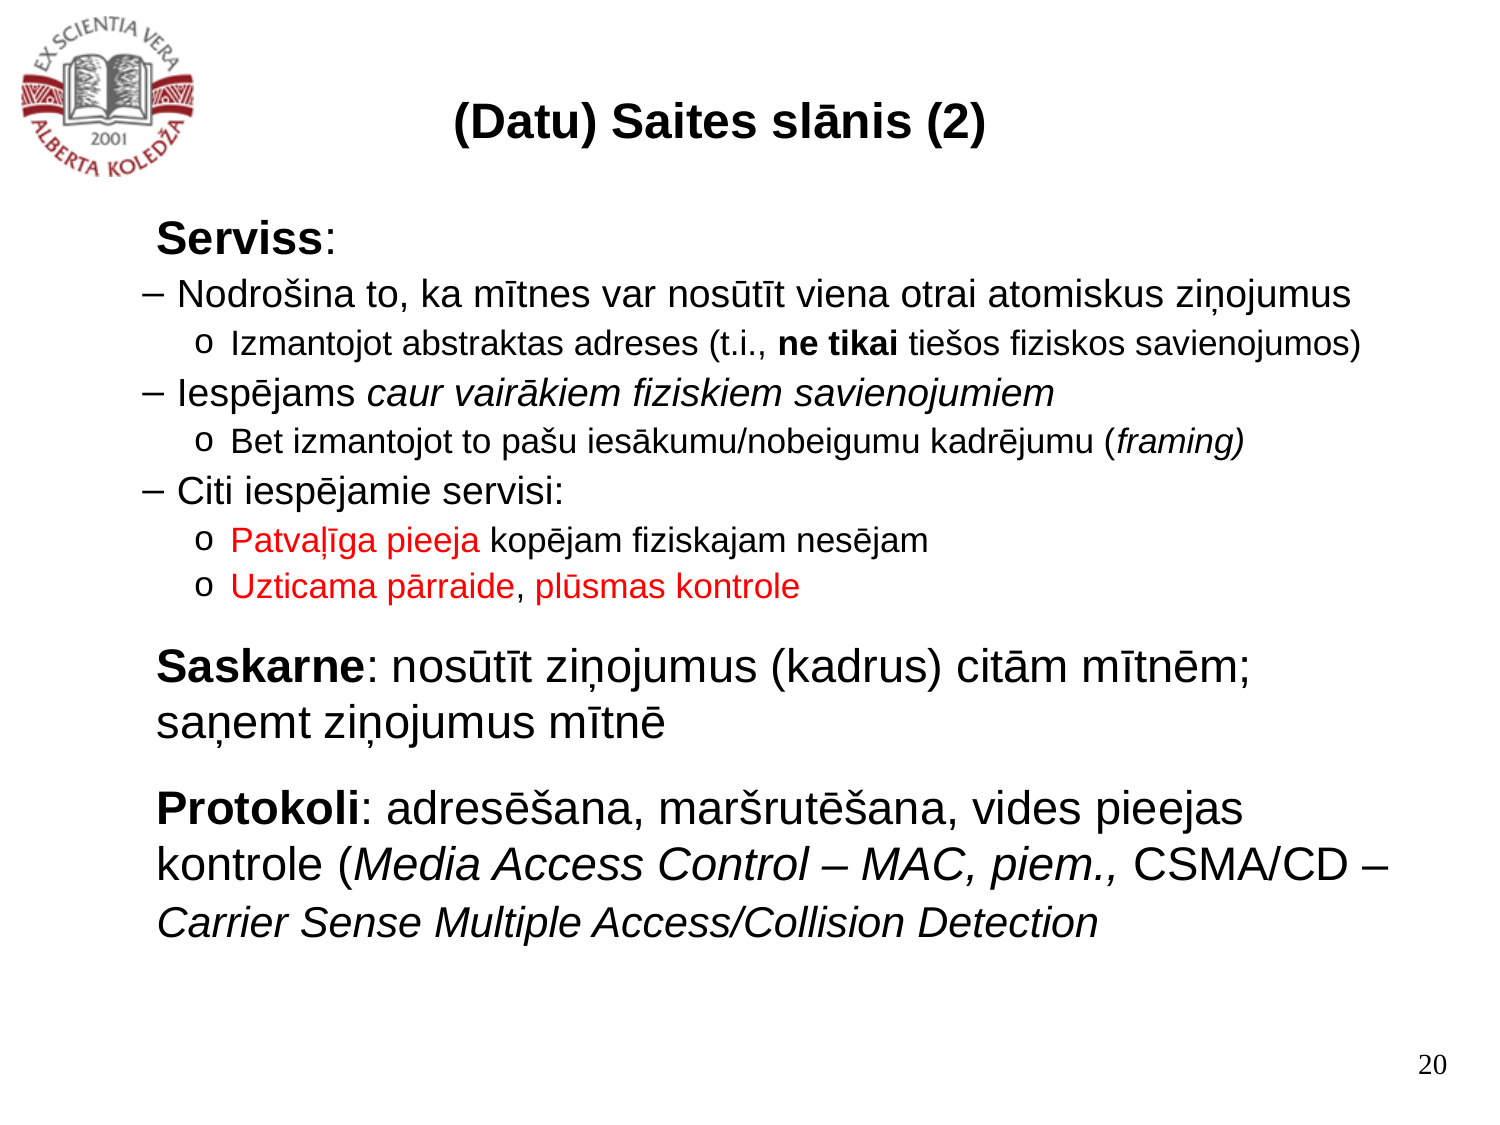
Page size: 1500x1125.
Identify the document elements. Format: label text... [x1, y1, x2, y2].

picture [21, 16, 194, 177]
list Serviss: Nodrošina to, ka mītnes var nosūtīt viena otrai atomiskus ziņojumus Izmantojot abstraktas adreses (t.i., ne tikai tiešos fiziskos savienojumos) Iespējams caur vairākiem fiziskiem savienojumiem Bet izmantojot to pašu iesākumu/nobeigumu kadrējumu (framing) Citi iespējamie servisi: Patvaļīga pieeja kopējam fiziskajam nesējam Uzticama pārraide, plūsmas kontrole Saskarne: nosūtīt ziņojumus (kadrus) citām mītnēm; saņemt ziņojumus mītnē Protokoli: adresēšana, maršrutēšana, vides pieejas kontrole (Media Access Control – MAC, piem., CSMA/CD – Carrier Sense Multiple Access/Collision Detection [75, 199, 1413, 1063]
title (Datu) Saites slānis (2) [50, 62, 1374, 175]
text_box <skaitlis> [1312, 1037, 1463, 1101]
